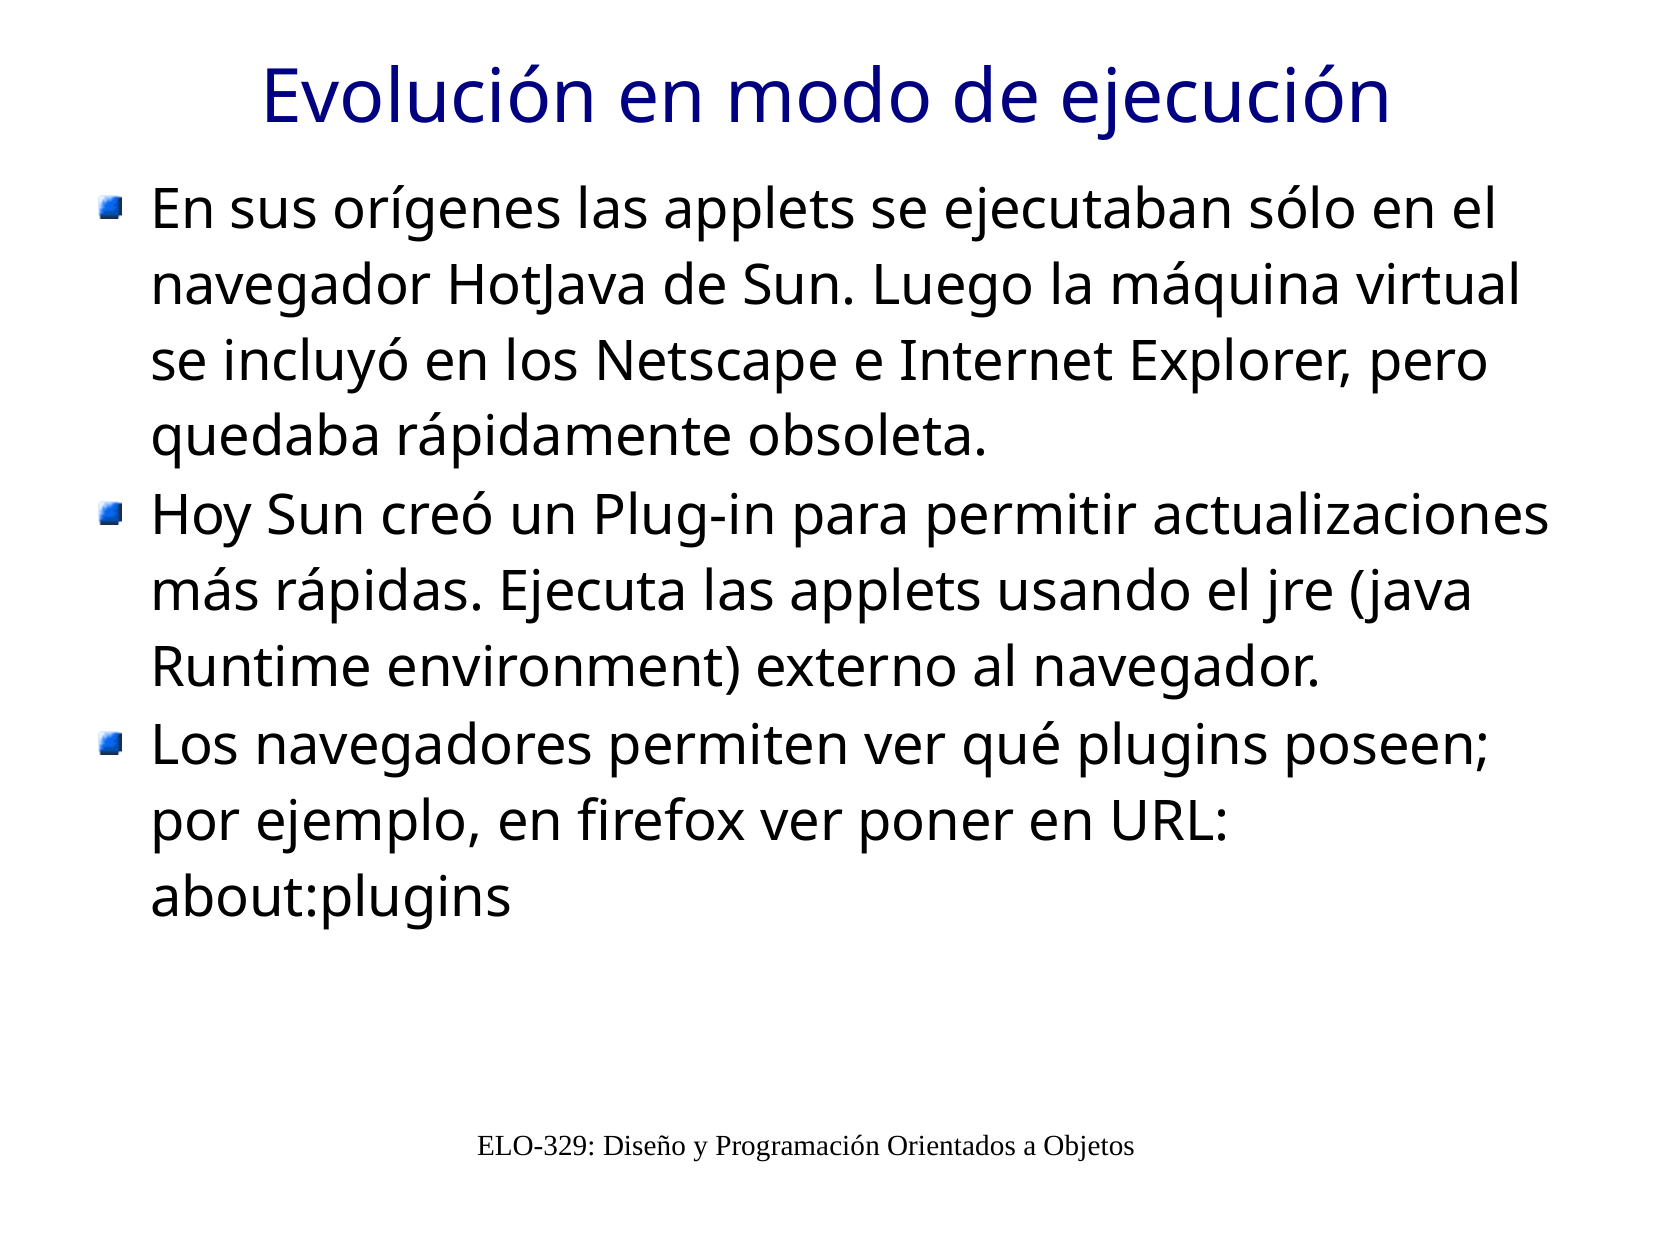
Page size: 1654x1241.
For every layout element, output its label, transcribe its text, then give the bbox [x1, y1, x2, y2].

list En sus orígenes las applets se ejecutaban sólo en el navegador HotJava de Sun. Luego la máquina virtual se incluyó en los Netscape e Internet Explorer, pero quedaba rápidamente obsoleta. Hoy Sun creó un Plug-in para permitir actualizaciones más rápidas. Ejecuta las applets usando el jre (java Runtime environment) externo al navegador. Los navegadores permiten ver qué plugins poseen; por ejemplo, en firefox ver poner en URL: about:plugins [81, 169, 1571, 988]
title Evolución en modo de ejecución [82, 43, 1571, 145]
